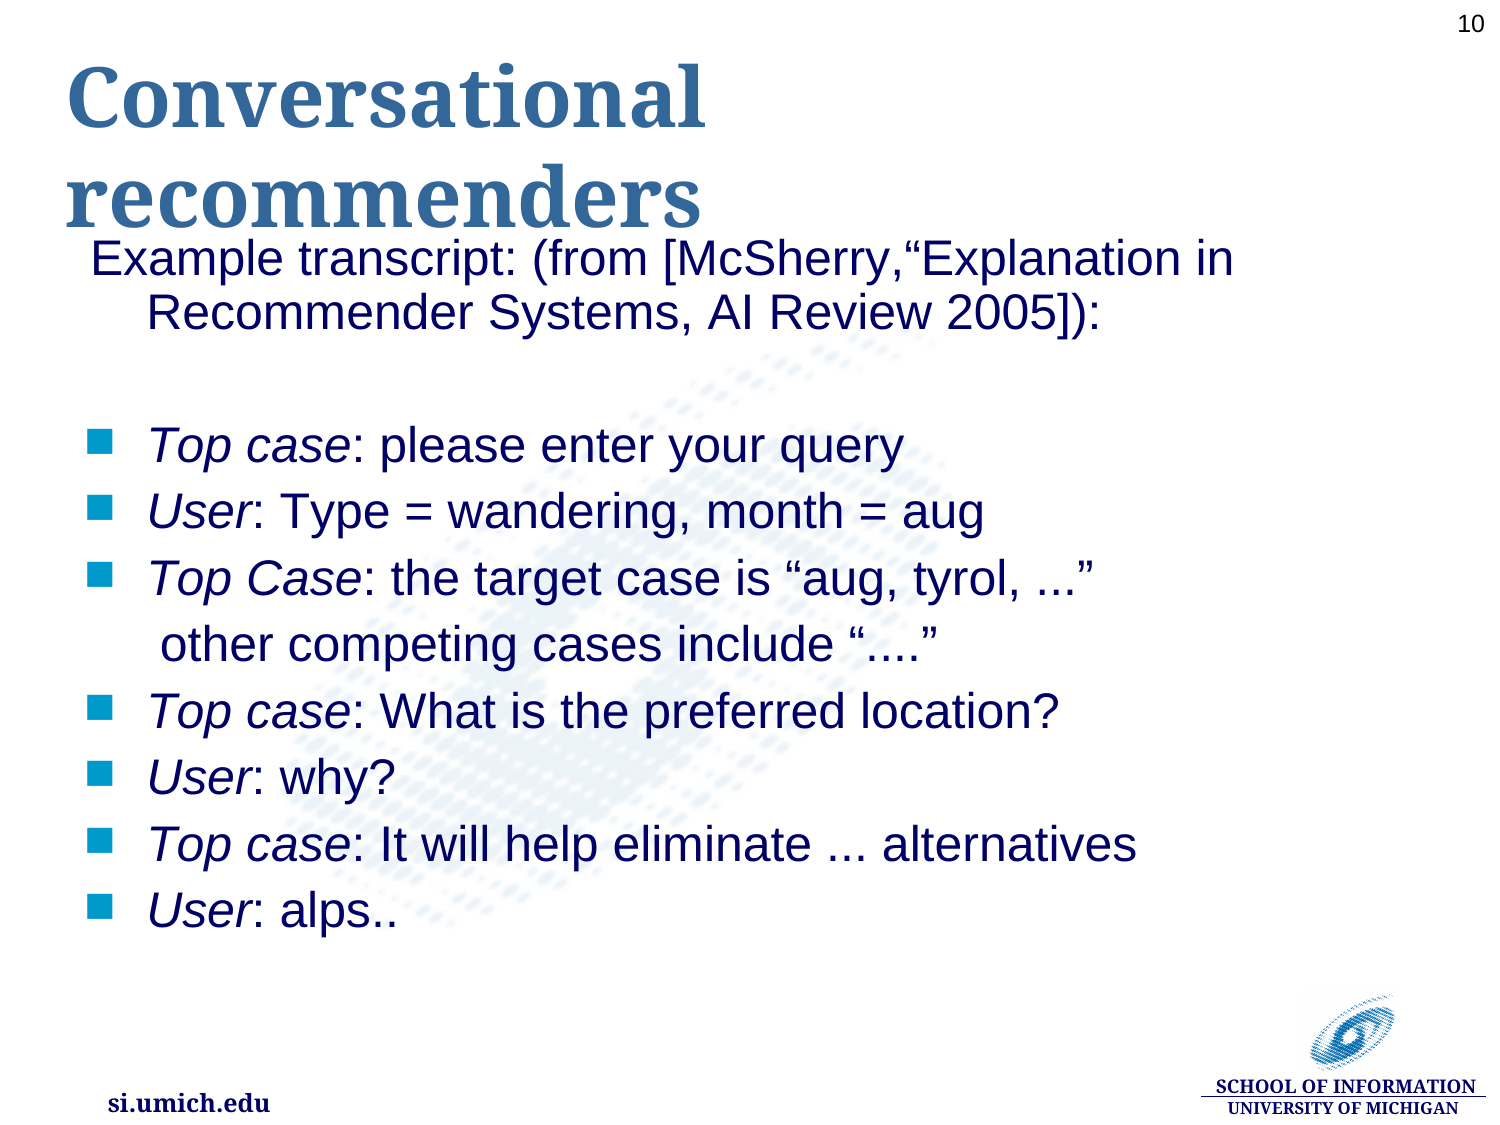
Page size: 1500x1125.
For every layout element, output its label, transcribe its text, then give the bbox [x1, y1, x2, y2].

text_box 23 [1337, 0, 1500, 51]
title Conversational recommenders [50, 49, 1326, 238]
picture [1299, 987, 1401, 1073]
list Example transcript: (from [McSherry,“Explanation in Recommender Systems, AI Review 2005]): Top case: please enter your query User: Type = wandering, month = aug Top Case: the target case is “aug, tyrol, ...” other competing cases include “....” Top case: What is the preferred location? User: why? Top case: It will help eliminate ... alternatives User: alps.. [75, 224, 1351, 1026]
